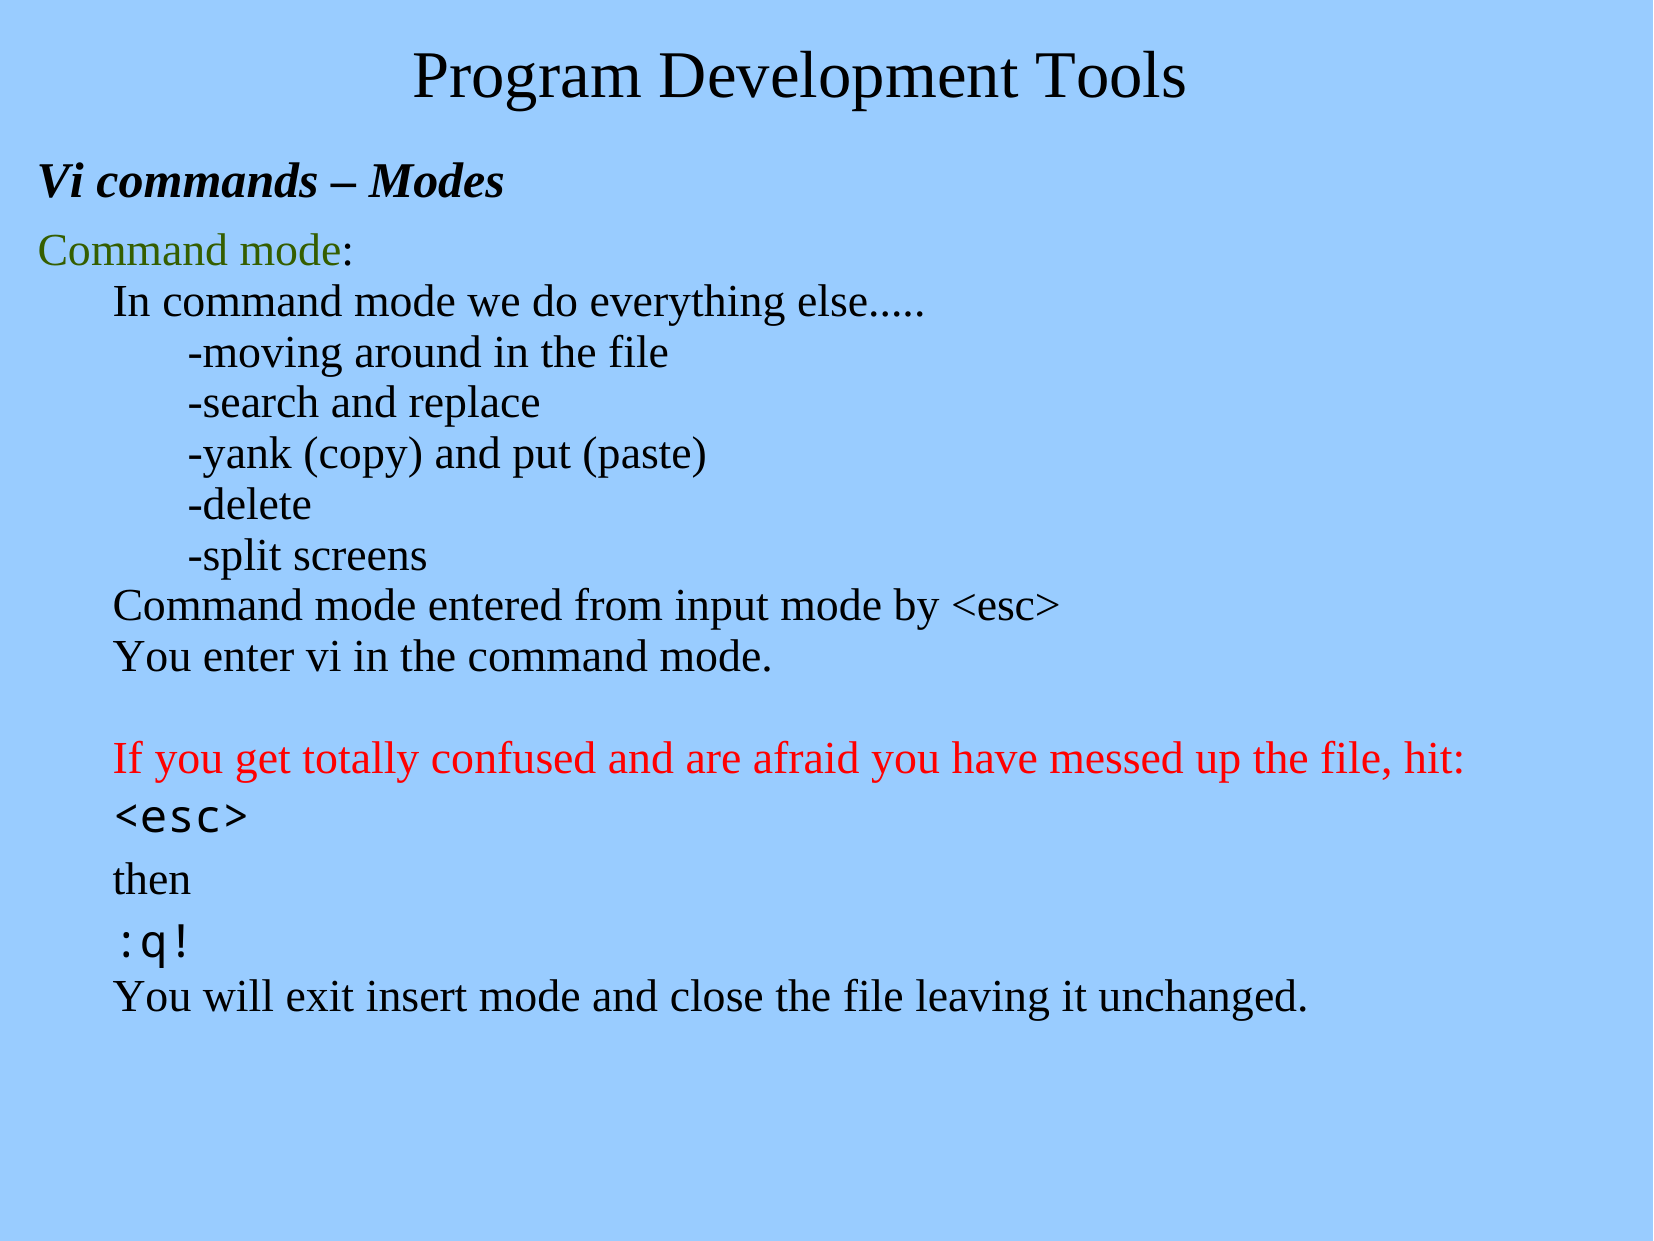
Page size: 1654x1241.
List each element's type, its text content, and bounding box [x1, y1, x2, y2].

text_box Vi commands – Modes [36, 152, 888, 208]
text_box Command mode: In command mode we do everything else..... -moving around in the file -search and replace -yank (copy) and put (paste) -delete -split screens Command mode entered from input mode by <esc> You enter vi in the command mode. If you get totally confused and are afraid you have messed up the file, hit: <esc> then :q! You will exit insert mode and close the file leaving it unchanged. [37, 225, 1575, 1190]
text_box Program Development Tools [412, 38, 1206, 113]
